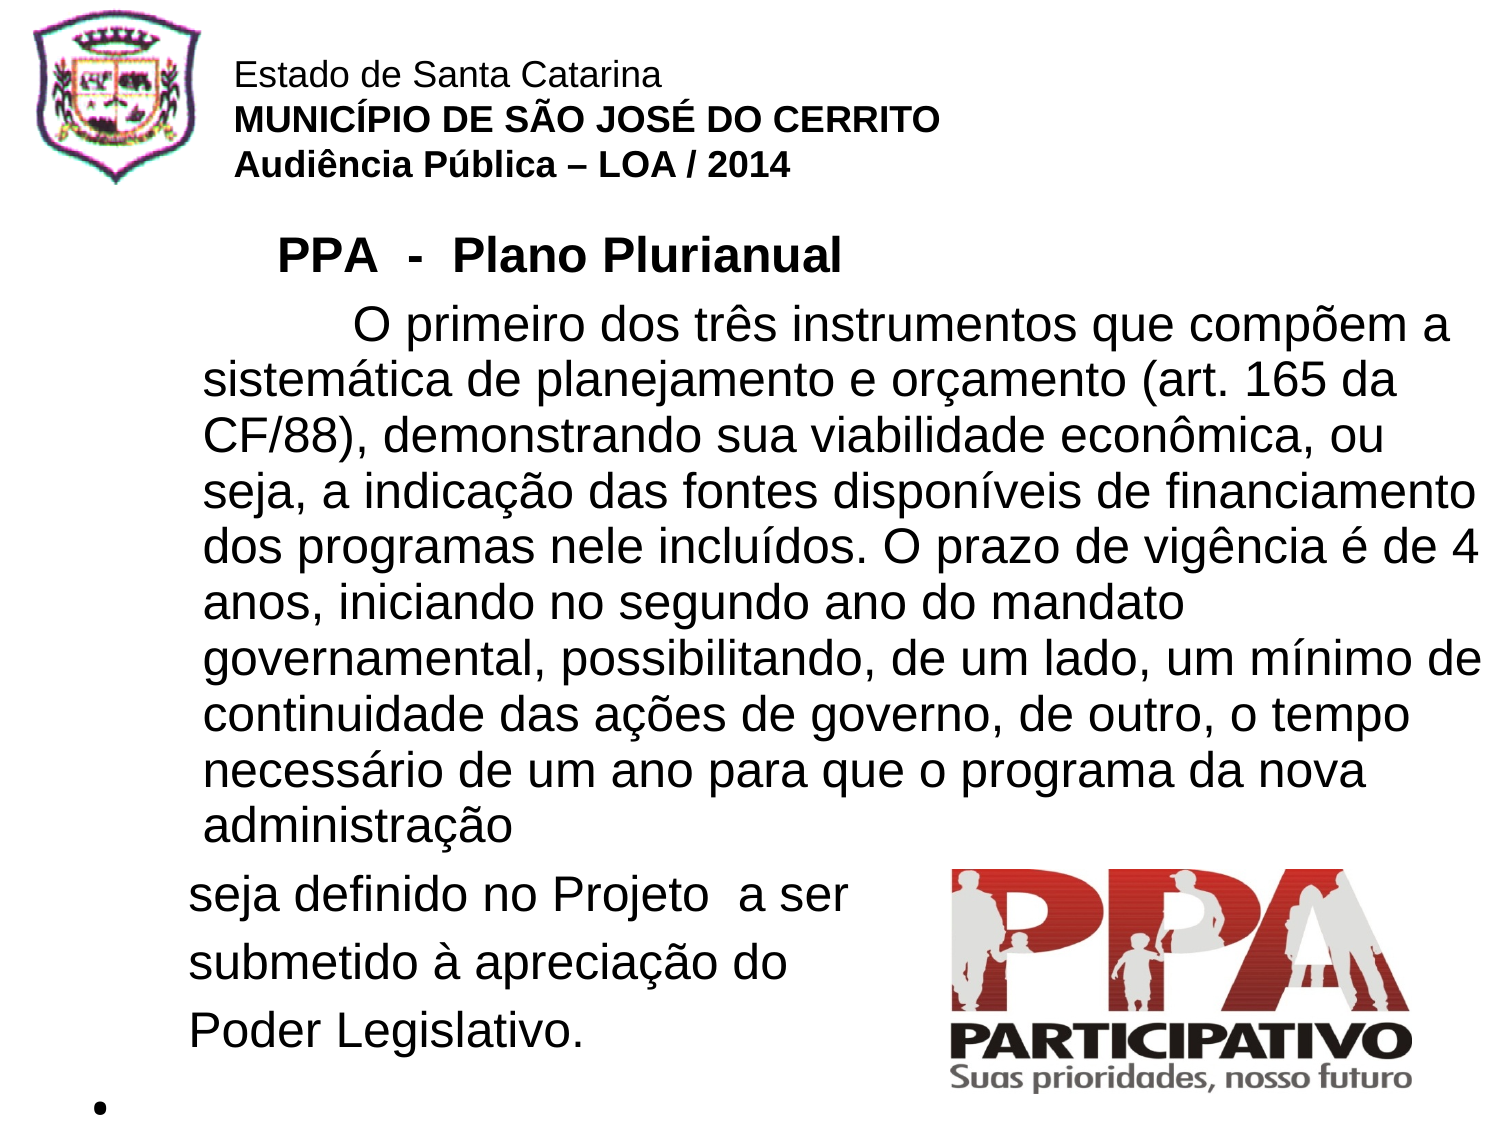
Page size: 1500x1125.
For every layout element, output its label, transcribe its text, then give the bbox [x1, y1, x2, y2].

list PPA - Plano Plurianual O primeiro dos três instrumentos que compõem a sistemática de planejamento e orçamento (art. 165 da CF/88), demonstrando sua viabilidade econômica, ou seja, a indicação das fontes disponíveis de financiamento dos programas nele incluídos. O prazo de vigência é de 4 anos, iniciando no segundo ano do mandato governamental, possibilitando, de um lado, um mínimo de continuidade das ações de governo, de outro, o tempo necessário de um ano para que o programa da nova administração seja definido no Projeto a ser submetido à apreciação do Poder Legislativo. [75, 220, 1500, 1071]
picture [32, 0, 202, 185]
picture [950, 869, 1412, 1094]
text_box Estado de Santa Catarina MUNICÍPIO DE SÃO JOSÉ DO CERRITO Audiência Pública – LOA / 2014 [219, 43, 969, 193]
